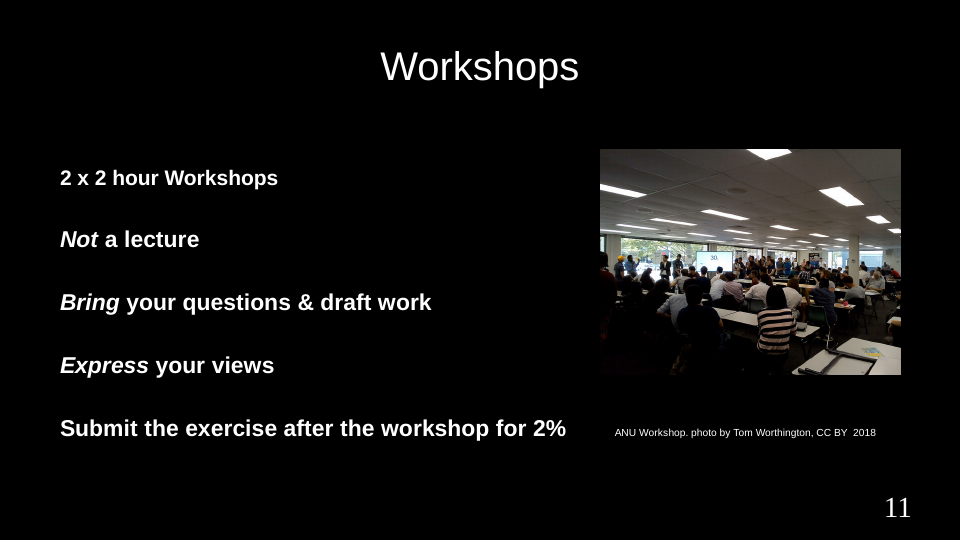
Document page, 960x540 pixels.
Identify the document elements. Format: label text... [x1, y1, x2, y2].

text_box ANU Workshop. photo by Tom Worthington, CC BY 2018 [600, 420, 916, 459]
title Workshops [47, 21, 912, 112]
picture [600, 149, 901, 376]
list 2 x 2 hour Workshops Not a lecture Bring your questions & draft work Express your views Submit the exercise after the workshop for 2% [60, 134, 601, 449]
